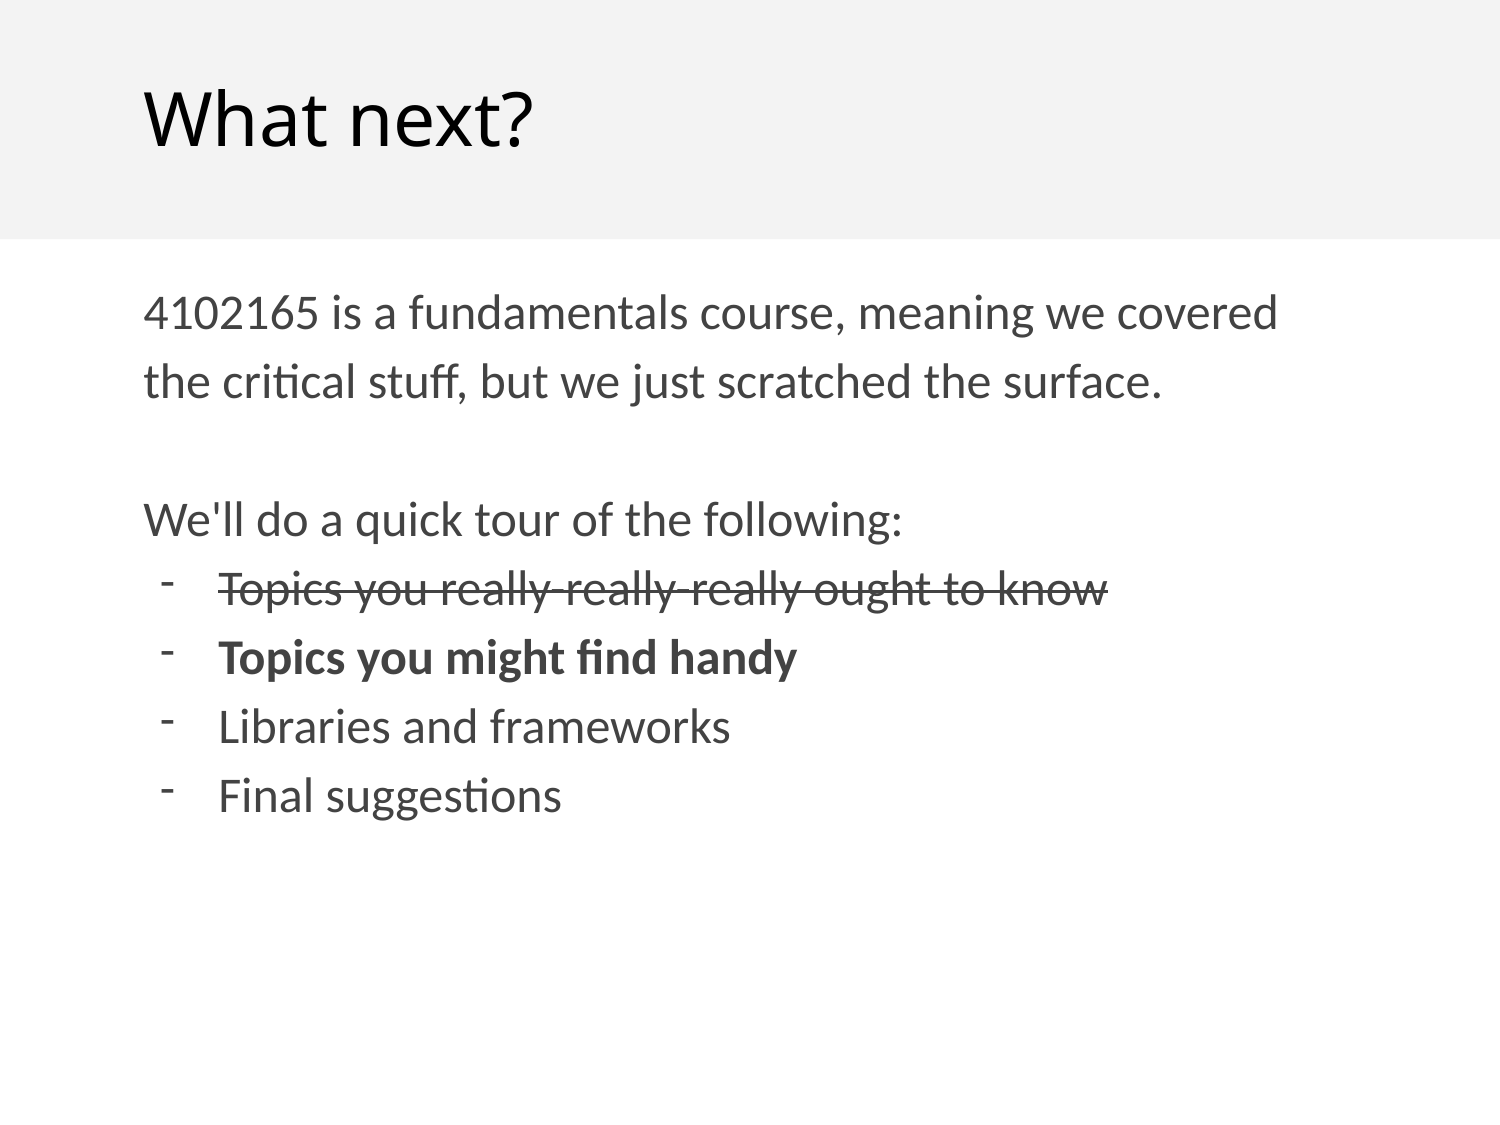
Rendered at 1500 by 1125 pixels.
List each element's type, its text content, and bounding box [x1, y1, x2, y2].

title What next? [128, 56, 1372, 183]
list 4102165 is a fundamentals course, meaning we covered the critical stuff, but we just scratched the surface. We'll do a quick tour of the following: Topics you really-really-really ought to know Topics you might find handy Libraries and frameworks Final suggestions [128, 255, 1372, 1004]
